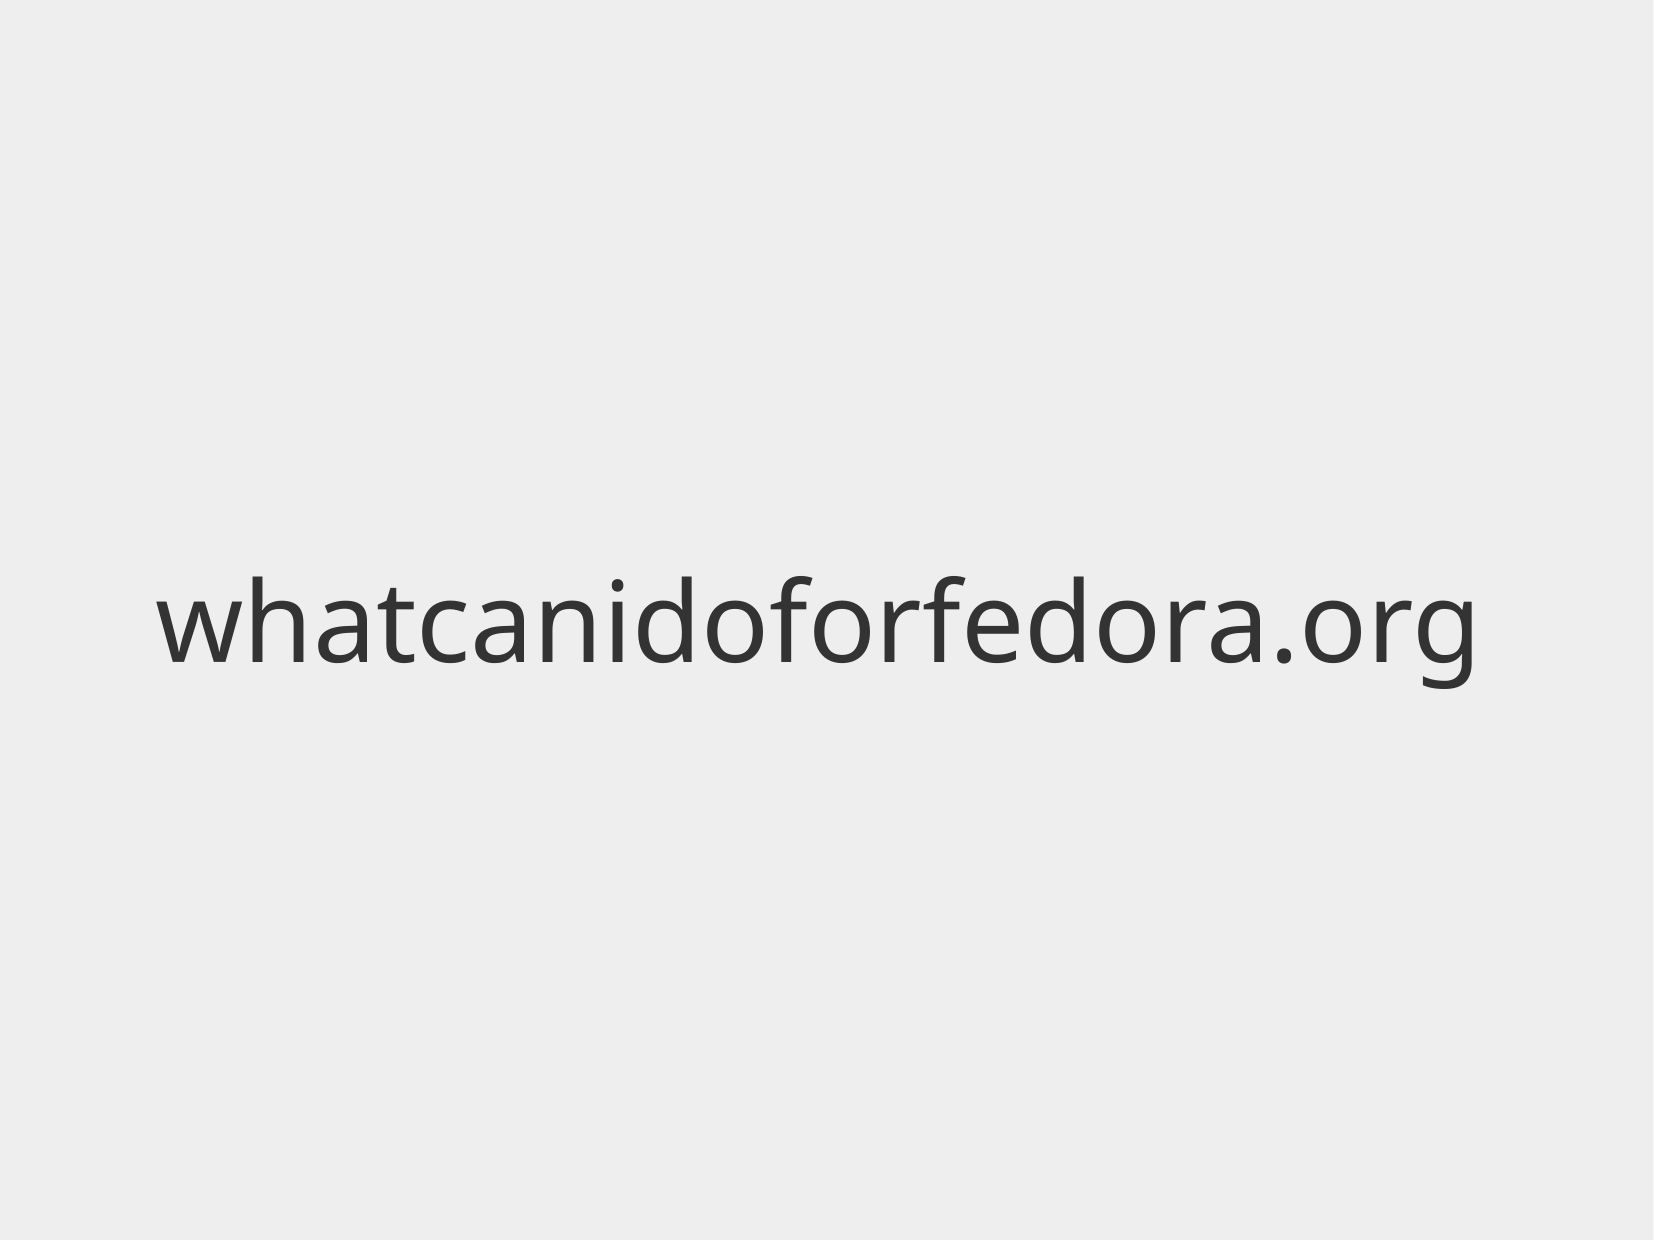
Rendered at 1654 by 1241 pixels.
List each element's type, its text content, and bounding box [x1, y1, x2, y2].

title whatcanidoforfedora.org [74, 524, 1564, 713]
